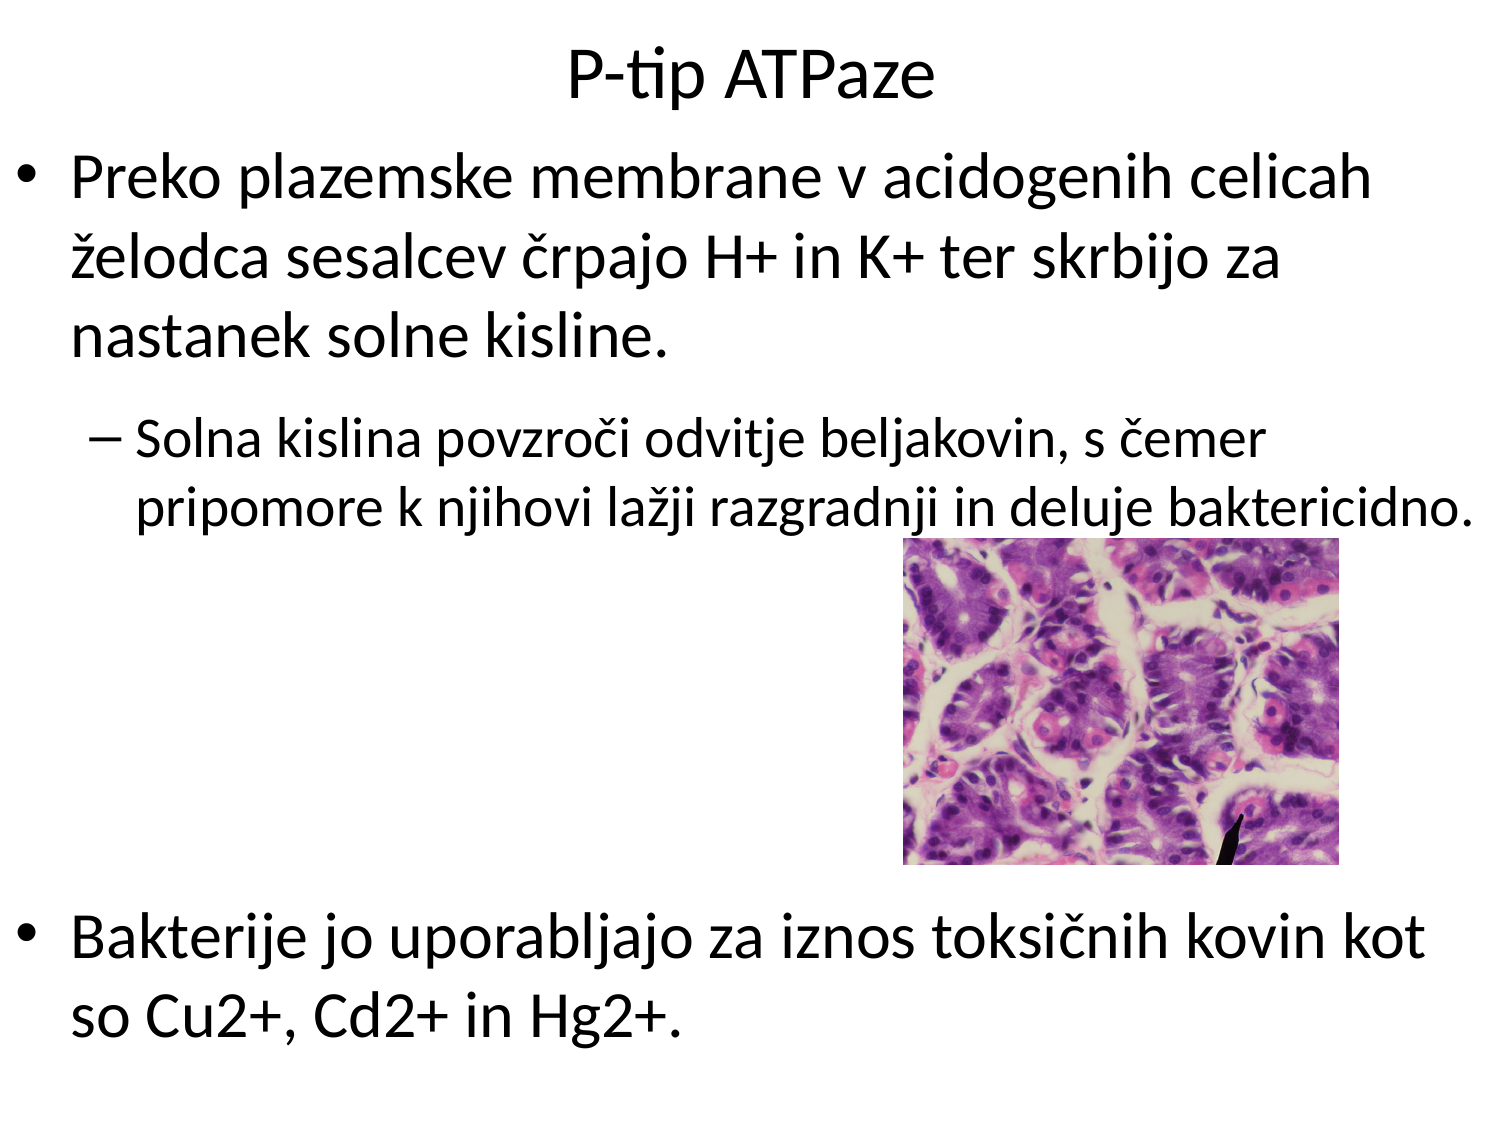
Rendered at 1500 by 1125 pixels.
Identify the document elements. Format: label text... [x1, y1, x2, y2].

picture [903, 538, 1339, 866]
title P-tip ATPaze [76, 0, 1427, 125]
list Preko plazemske membrane v acidogenih celicah želodca sesalcev črpajo H+ in K+ ter skrbijo za nastanek solne kisline. Solna kislina povzroči odvitje beljakovin, s čemer pripomore k njihovi lažji razgradnji in deluje baktericidno. Bakterije jo uporabljajo za iznos toksičnih kovin kot so Cu2+, Cd2+ in Hg2+. [0, 125, 1500, 1125]
